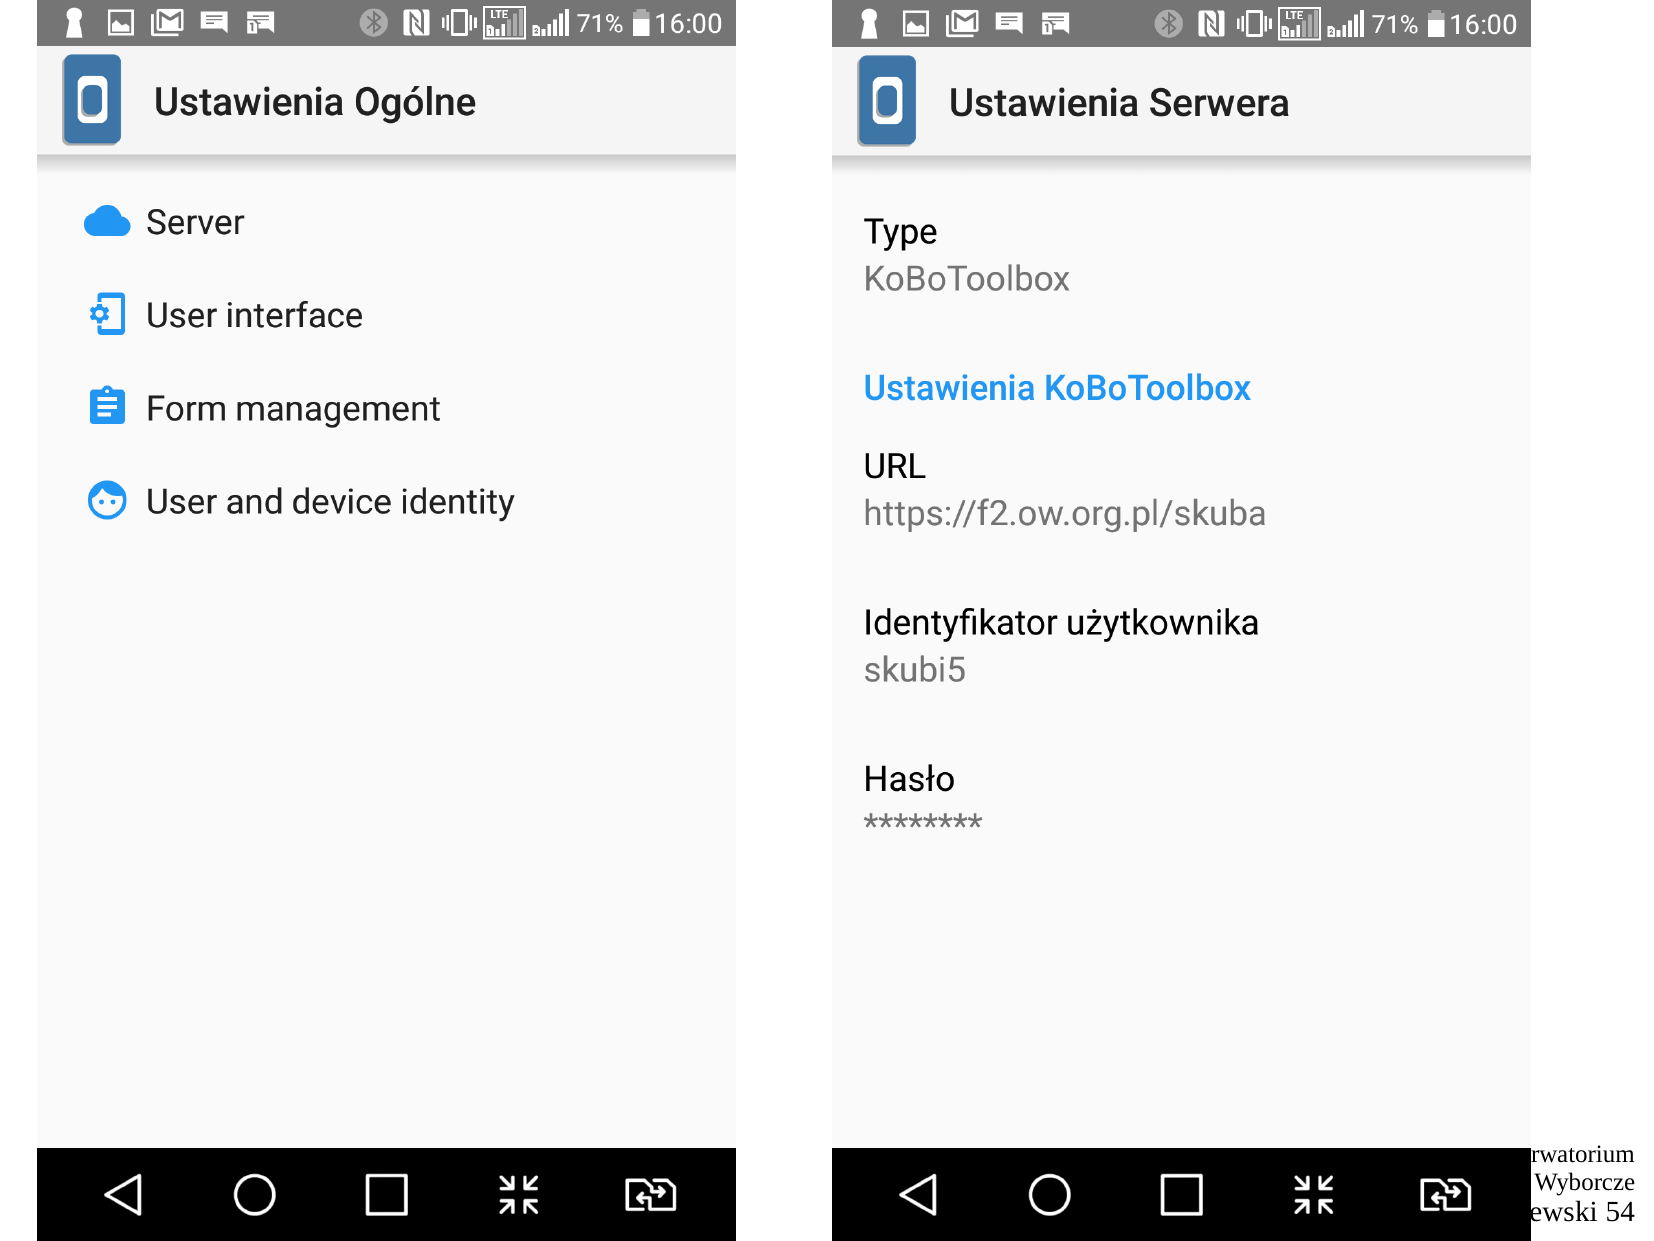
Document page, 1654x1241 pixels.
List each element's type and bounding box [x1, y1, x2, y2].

picture [37, 0, 736, 1241]
picture [832, 0, 1531, 1241]
